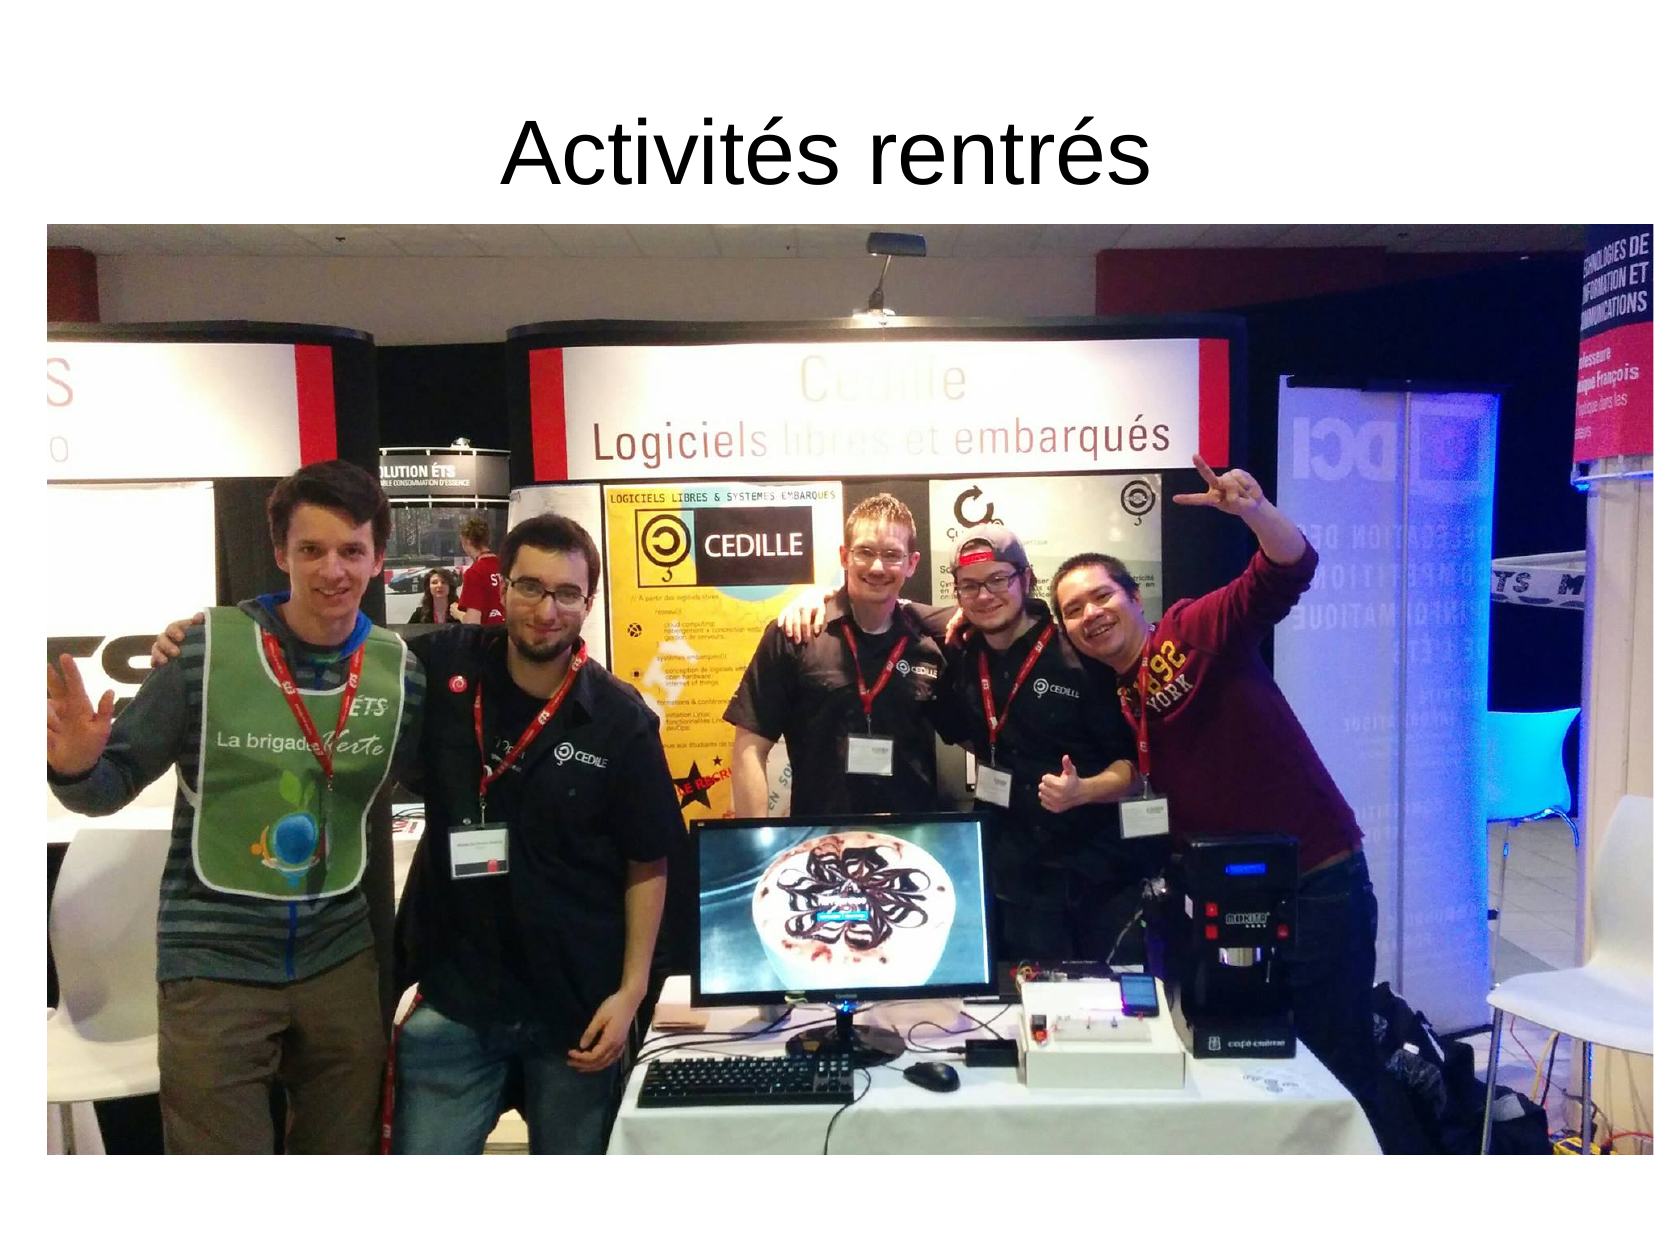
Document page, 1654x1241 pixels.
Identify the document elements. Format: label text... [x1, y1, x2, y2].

title Activités rentrés [82, 49, 1571, 224]
picture [47, 224, 1654, 1155]
